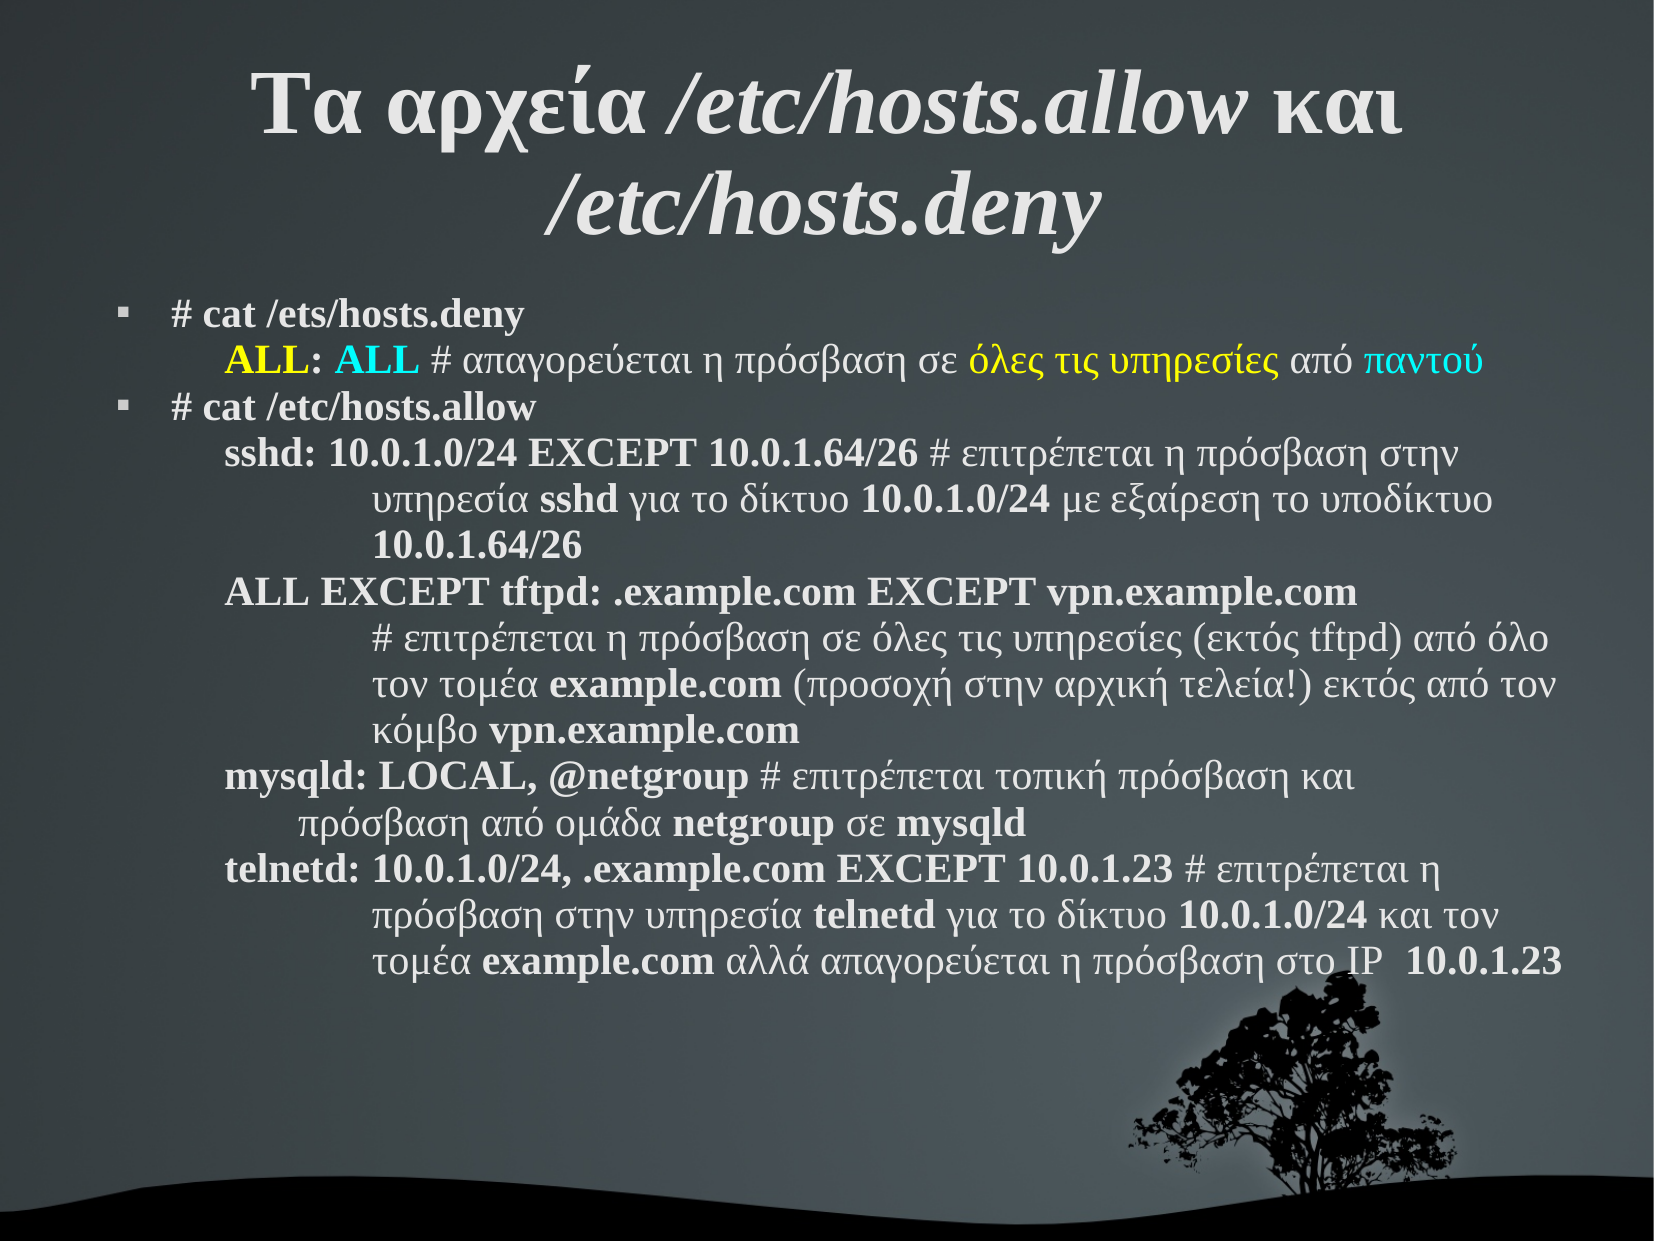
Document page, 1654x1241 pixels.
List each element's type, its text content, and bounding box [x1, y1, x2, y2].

picture [0, 0, 1654, 1241]
title Τα αρχεία /etc/hosts.allow και /etc/hosts.deny [82, 33, 1571, 273]
list # cat /ets/hosts.deny ALL: ALL # απαγορεύεται η πρόσβαση σε όλες τις υπηρεσίες από παντού # cat /etc/hosts.allow sshd: 10.0.1.0/24 EXCEPT 10.0.1.64/26 # επιτρέπεται η πρόσβαση στην υπηρεσία sshd για το δίκτυο 10.0.1.0/24 με εξαίρεση το υποδίκτυο 10.0.1.64/26 ALL EXCEPT tftpd: .example.com EXCEPT vpn.example.com # επιτρέπεται η πρόσβαση σε όλες τις υπηρεσίες (εκτός tftpd) από όλο τον τομέα example.com (προσοχή στην αρχική τελεία!) εκτός από τον κόμβο vpn.example.com mysqld: LOCAL, @netgroup # επιτρέπεται τοπική πρόσβαση και πρόσβαση από ομάδα netgroup σε mysqld telnetd: 10.0.1.0/24, .example.com EXCEPT 10.0.1.23 # επιτρέπεται η πρόσβαση στην υπηρεσία telnetd για το δίκτυο 10.0.1.0/24 και τον τομέα example.com αλλά απαγορεύεται η πρόσβαση στο IP 10.0.1.23 [82, 290, 1571, 1203]
